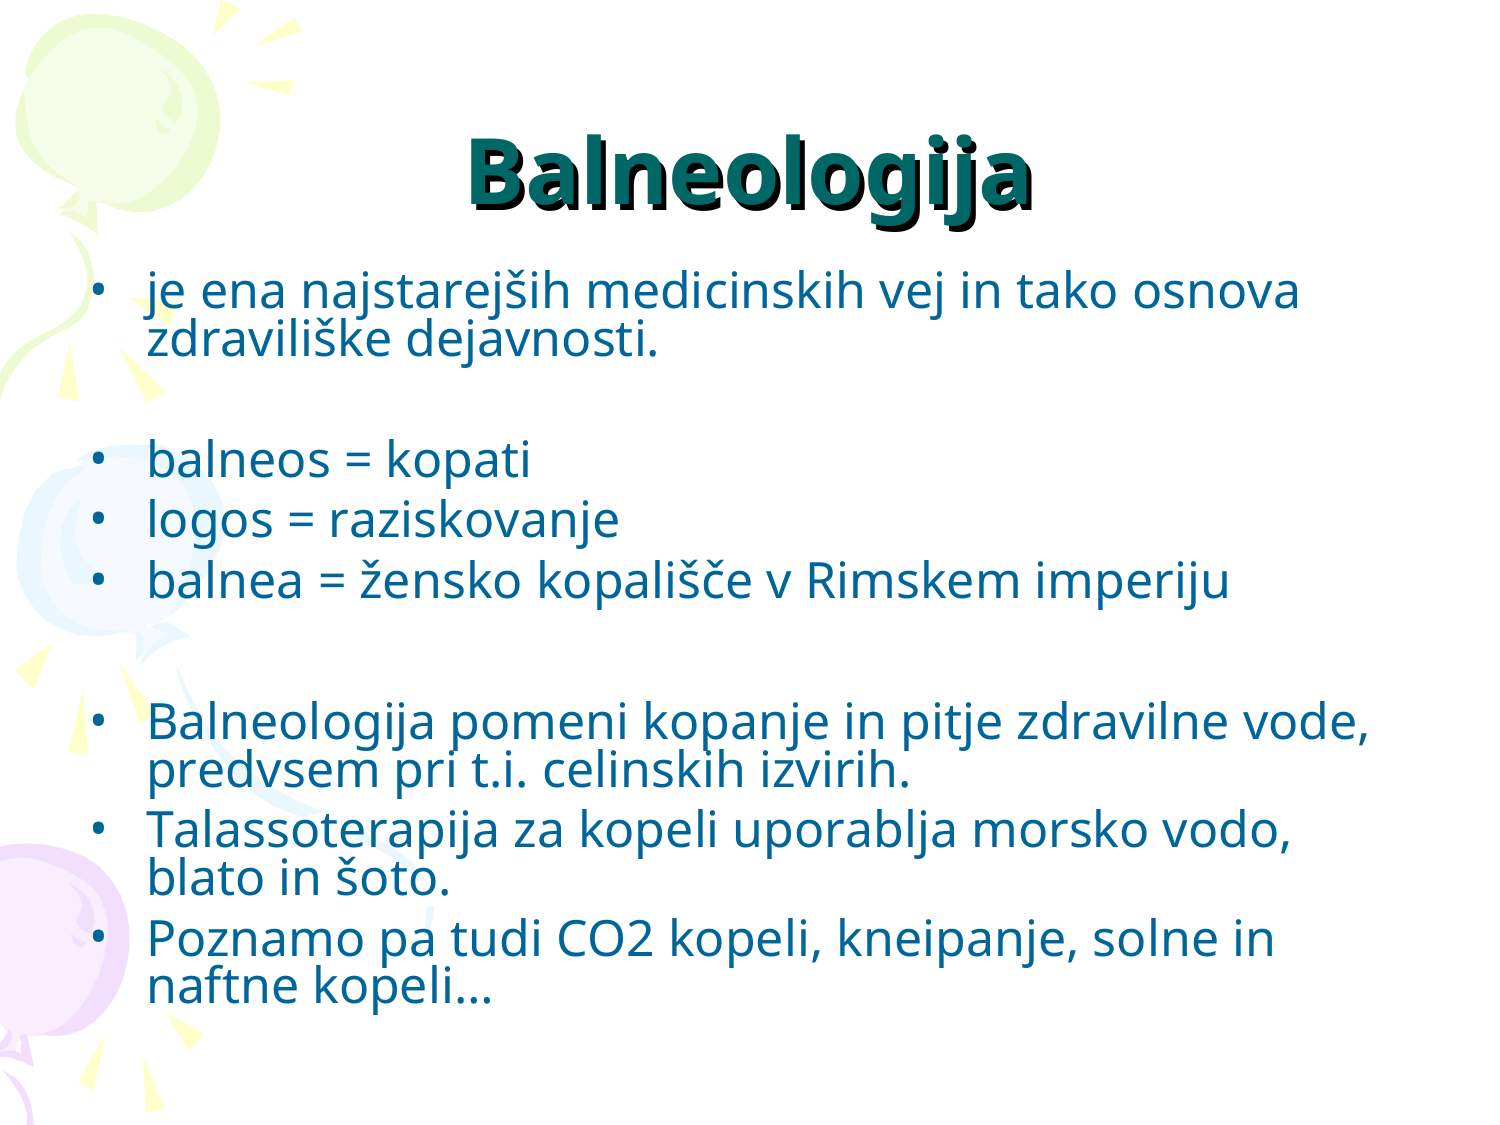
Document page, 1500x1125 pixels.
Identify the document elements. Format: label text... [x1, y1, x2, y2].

title Balneologija [72, 16, 1426, 233]
list je ena najstarejših medicinskih vej in tako osnova zdraviliške dejavnosti. balneos = kopati logos = raziskovanje balnea = žensko kopališče v Rimskem imperiju Balneologija pomeni kopanje in pitje zdravilne vode, predvsem pri t.i. celinskih izvirih. Talassoterapija za kopeli uporablja morsko vodo, blato in šoto. Poznamo pa tudi CO2 kopeli, kneipanje, solne in naftne kopeli… [75, 262, 1426, 994]
